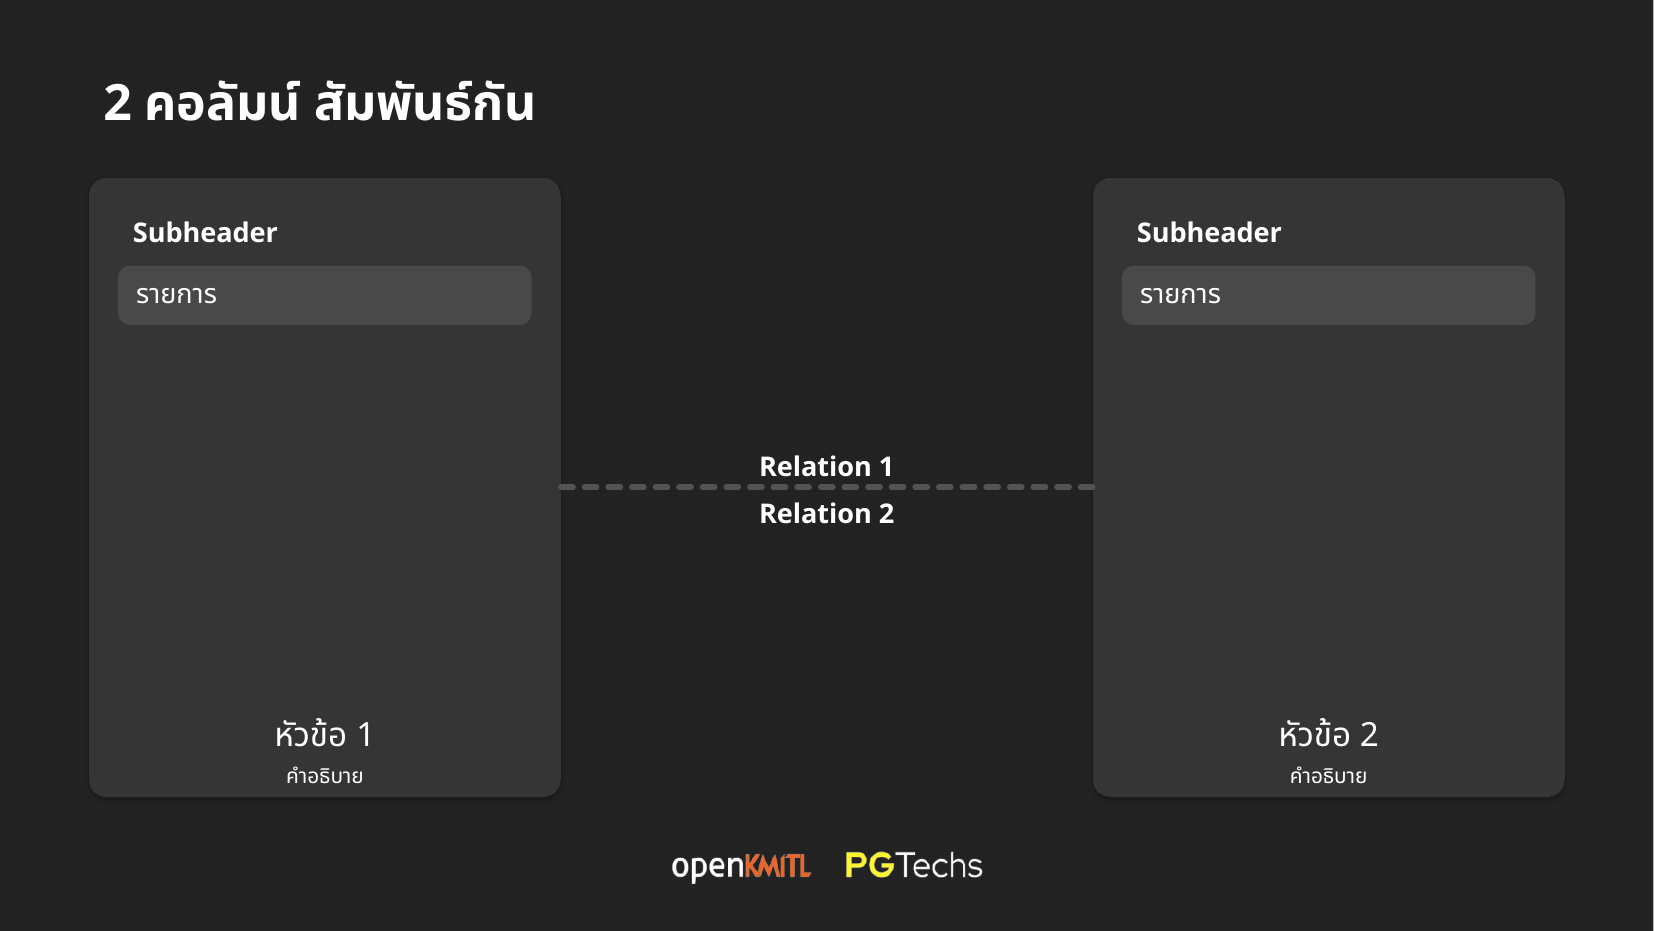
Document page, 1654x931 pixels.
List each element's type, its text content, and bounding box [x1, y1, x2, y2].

picture [0, 0, 1654, 931]
text_box Relation 2 [561, 487, 1093, 535]
text_box หัวข้อ 1 คำอธิบาย [88, 177, 562, 797]
text_box Subheader [1122, 206, 1536, 254]
text_box Relation 1 [561, 440, 1093, 487]
text_box Subheader [118, 206, 532, 254]
text_box รายการ [118, 265, 532, 325]
text_box รายการ [1122, 265, 1536, 325]
text_box 2 คอลัมน์ สัมพันธ์กัน [88, 59, 1211, 262]
text_box หัวข้อ 2 คำอธิบาย [1092, 177, 1566, 797]
